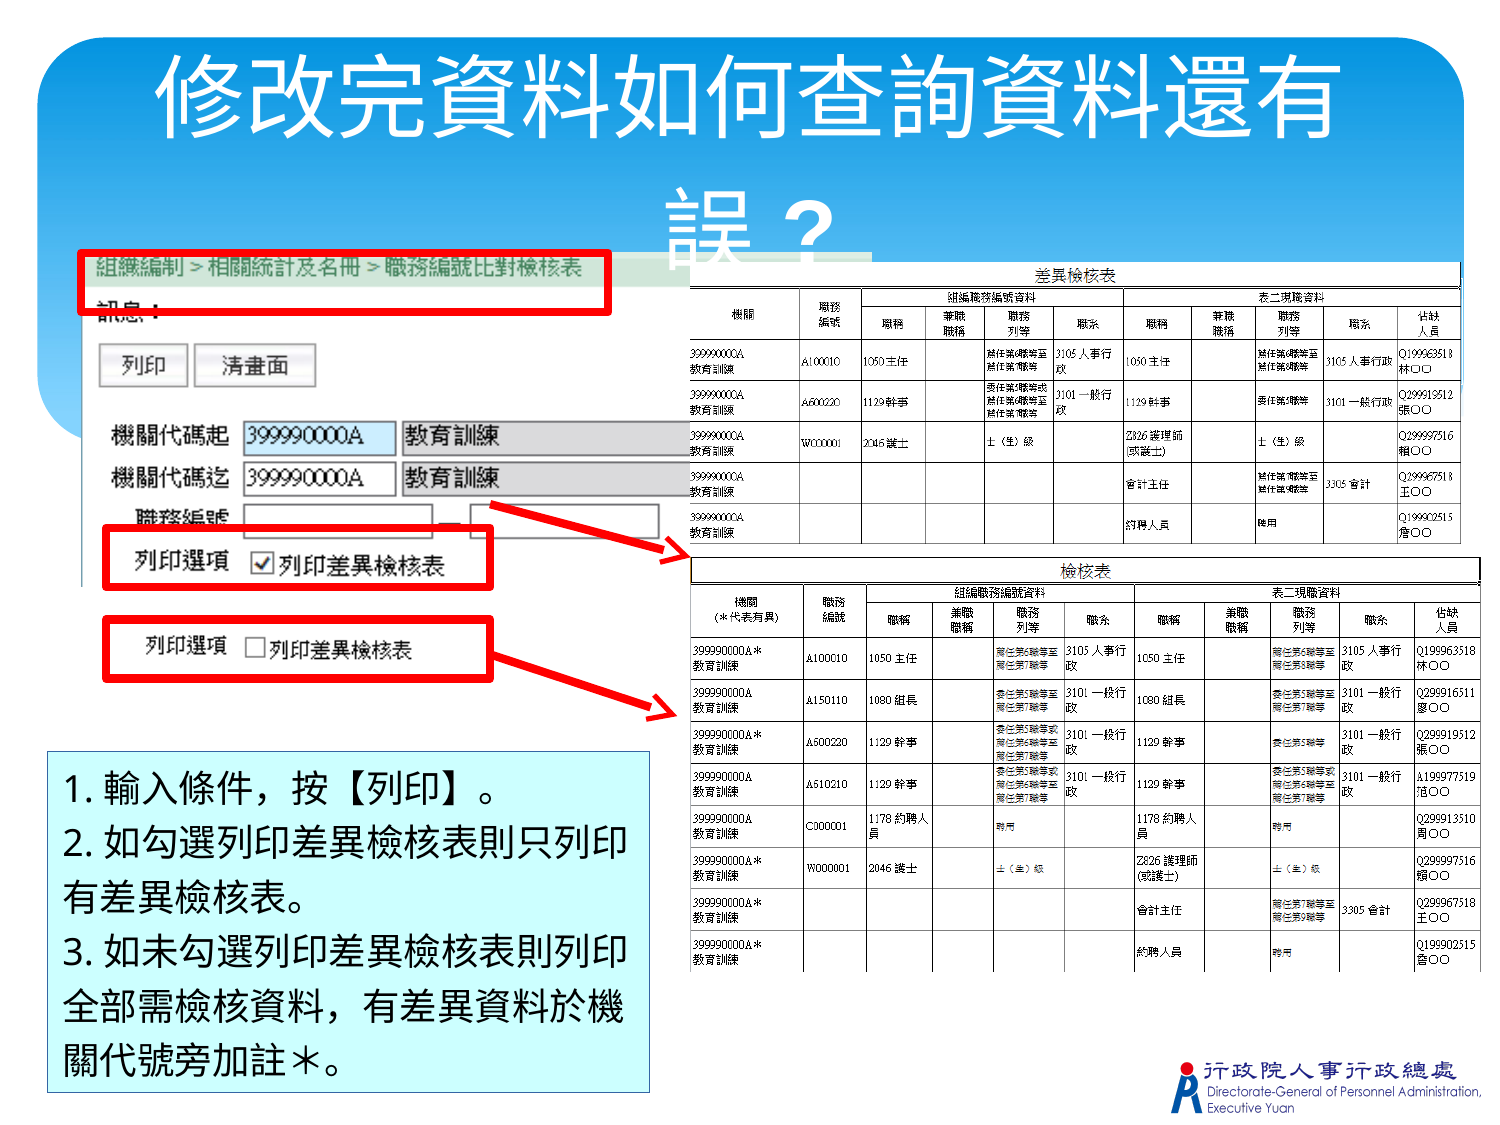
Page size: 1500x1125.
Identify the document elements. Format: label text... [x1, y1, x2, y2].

picture [49, 61, 75, 67]
text_box 1.輸入條件，按【列印】。 2.如勾選列印差異檢核表則只列印有差異檢核表。 3.如未勾選列印差異檢核表則列印全部需檢核資料，有差異資料於機關代號旁加註＊。 [47, 751, 650, 1040]
picture [1163, 1055, 1487, 1118]
picture [85, 261, 604, 308]
picture [37, 85, 1481, 972]
title 修改完資料如何查詢資料還有誤? [85, 257, 604, 261]
picture [123, 631, 454, 674]
picture [1425, 62, 1453, 67]
picture [110, 532, 486, 583]
title 修改完資料如何查詢資料還有誤? [75, 55, 1425, 261]
